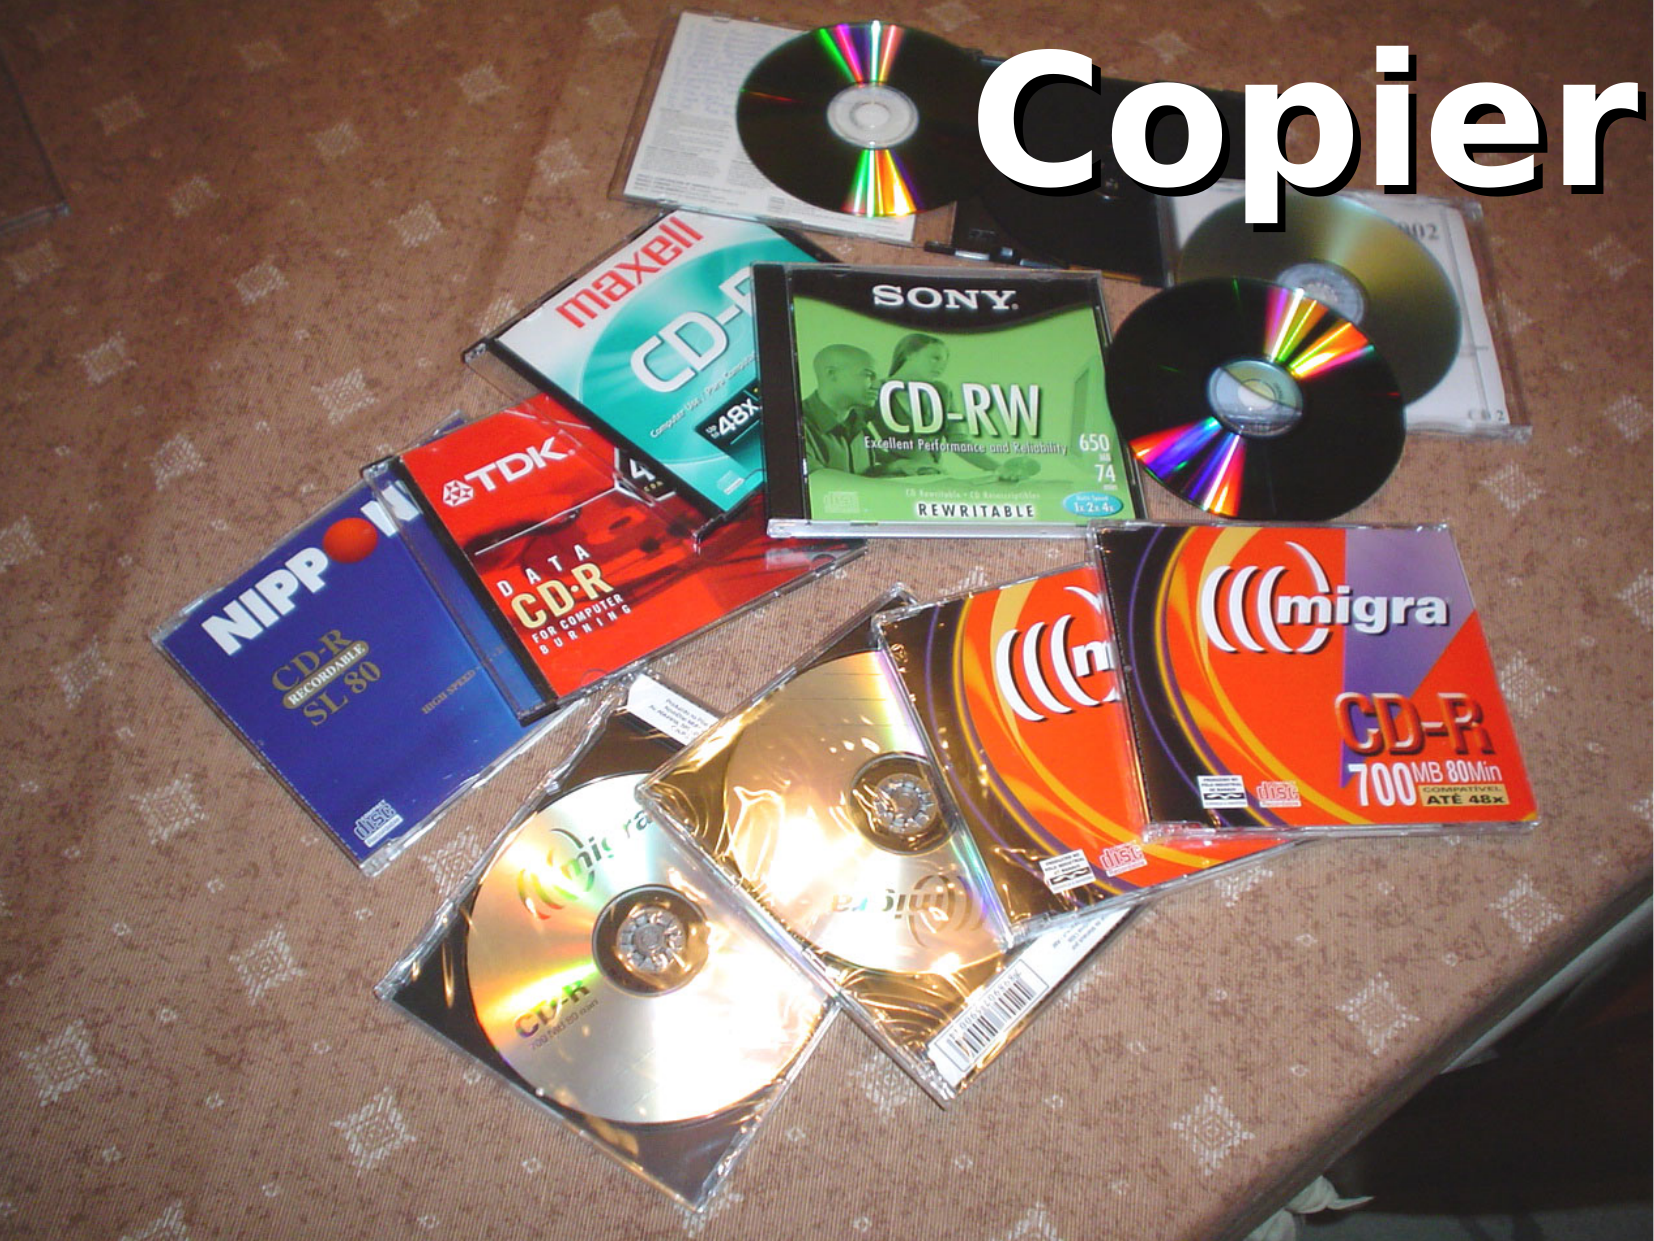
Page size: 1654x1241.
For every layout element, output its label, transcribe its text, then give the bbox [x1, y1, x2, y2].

picture [0, 0, 1654, 1241]
text_box Copier [797, 8, 1654, 237]
